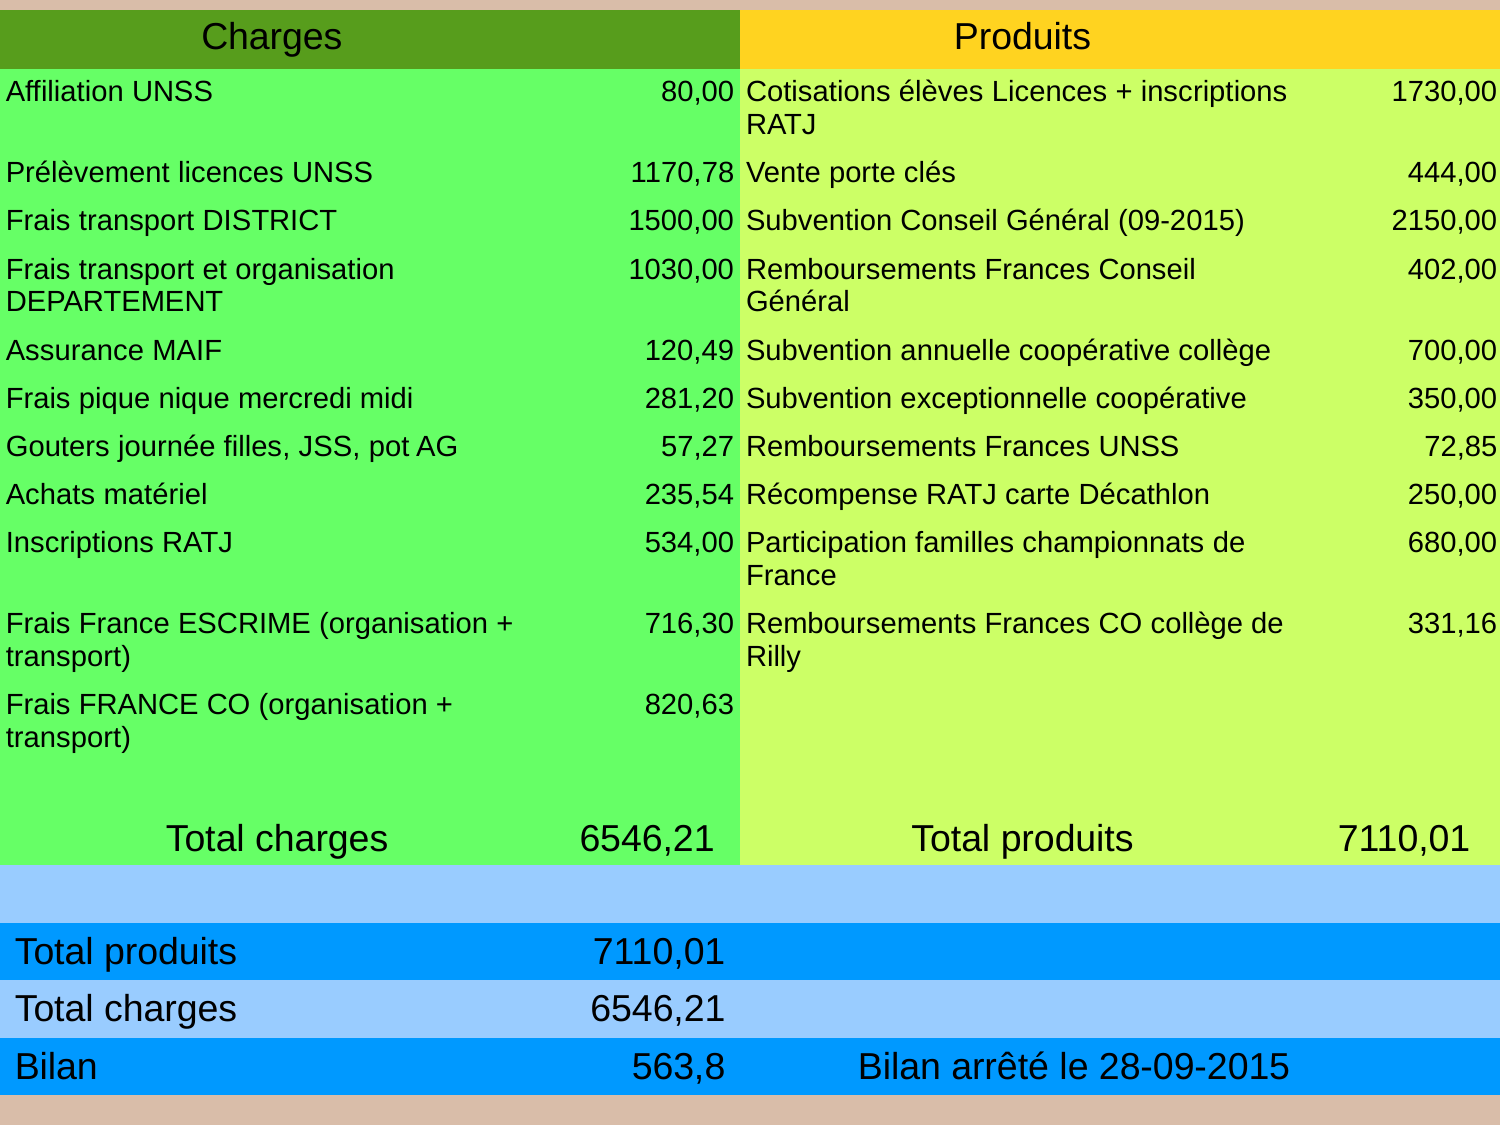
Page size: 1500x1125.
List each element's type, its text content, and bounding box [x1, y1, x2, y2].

table_cell Cotisations élèves Licences + inscriptions RATJ [740, 69, 1305, 150]
table_header Charges [0, 10, 554, 69]
table_cell 250,00 [1305, 472, 1500, 520]
table_cell 350,00 [1305, 376, 1500, 424]
table_cell 7110,01 [554, 923, 740, 980]
table_cell [740, 763, 1305, 811]
table_cell Frais pique nique mercredi midi [0, 376, 554, 424]
table_cell 700,00 [1305, 328, 1500, 376]
table_cell 534,00 [554, 520, 740, 601]
table_cell 6546,21 [554, 811, 740, 865]
table_cell [740, 980, 1305, 1038]
table_cell 1030,00 [554, 247, 740, 328]
table_cell 680,00 [1305, 520, 1500, 601]
table_cell 120,49 [554, 328, 740, 376]
table_cell Subvention annuelle coopérative collège [740, 328, 1305, 376]
table_cell [740, 923, 1305, 980]
table_cell Vente porte clés [740, 150, 1305, 198]
table_cell 57,27 [554, 424, 740, 472]
table_cell Remboursements Frances Conseil Général [740, 247, 1305, 328]
table_cell 281,20 [554, 376, 740, 424]
table_cell [1305, 923, 1500, 980]
table_cell Affiliation UNSS [0, 69, 554, 150]
table_cell Frais France ESCRIME (organisation + transport) [0, 601, 554, 682]
table_cell Total charges [0, 811, 554, 865]
table_cell 1170,78 [554, 150, 740, 198]
table_cell Frais transport et organisation DEPARTEMENT [0, 247, 554, 328]
table_cell Total produits [0, 923, 554, 980]
table_cell Subvention exceptionnelle coopérative [740, 376, 1305, 424]
table_header [554, 10, 740, 69]
table_cell Frais transport DISTRICT [0, 198, 554, 247]
table_cell Assurance MAIF [0, 328, 554, 376]
table_cell 402,00 [1305, 247, 1500, 328]
table_cell 7110,01 [1305, 811, 1500, 865]
table_cell Bilan [0, 1038, 554, 1095]
table_cell Remboursements Frances UNSS [740, 424, 1305, 472]
table_cell Total produits [740, 811, 1305, 865]
table_cell Récompense RATJ carte Décathlon [740, 472, 1305, 520]
table_cell Achats matériel [0, 472, 554, 520]
table_cell 80,00 [554, 69, 740, 150]
table_cell 820,63 [554, 682, 740, 763]
table_cell 716,30 [554, 601, 740, 682]
table_cell Participation familles championnats de France [740, 520, 1305, 601]
table_cell 331,16 [1305, 601, 1500, 682]
table_cell Bilan arrêté le 28-09-2015 [740, 1038, 1305, 1095]
table_cell [554, 763, 740, 811]
table_cell [1305, 980, 1500, 1038]
table_header [1305, 10, 1500, 69]
table_cell [740, 682, 1305, 763]
table_cell [1305, 763, 1500, 811]
table_cell [1305, 682, 1500, 763]
table_cell 1500,00 [554, 198, 740, 247]
table_cell 563,8 [554, 1038, 740, 1095]
table_cell 235,54 [554, 472, 740, 520]
table_cell Frais FRANCE CO (organisation + transport) [0, 682, 554, 763]
table_cell [0, 865, 554, 923]
table_header Produits [740, 10, 1305, 69]
table_cell Subvention Conseil Général (09-2015) [740, 198, 1305, 247]
table_cell [0, 763, 554, 811]
table_cell 2150,00 [1305, 198, 1500, 247]
table_cell Gouters journée filles, JSS, pot AG [0, 424, 554, 472]
table_cell [1305, 865, 1500, 923]
table_cell 1730,00 [1305, 69, 1500, 150]
table_cell Prélèvement licences UNSS [0, 150, 554, 198]
table_cell [554, 865, 740, 923]
table_cell [1305, 1038, 1500, 1095]
table_cell Total charges [0, 980, 554, 1038]
table_cell [740, 865, 1305, 923]
table_cell Remboursements Frances CO collège de Rilly [740, 601, 1305, 682]
table_cell Inscriptions RATJ [0, 520, 554, 601]
table_cell 444,00 [1305, 150, 1500, 198]
table_cell 72,85 [1305, 424, 1500, 472]
table_cell 6546,21 [554, 980, 740, 1038]
